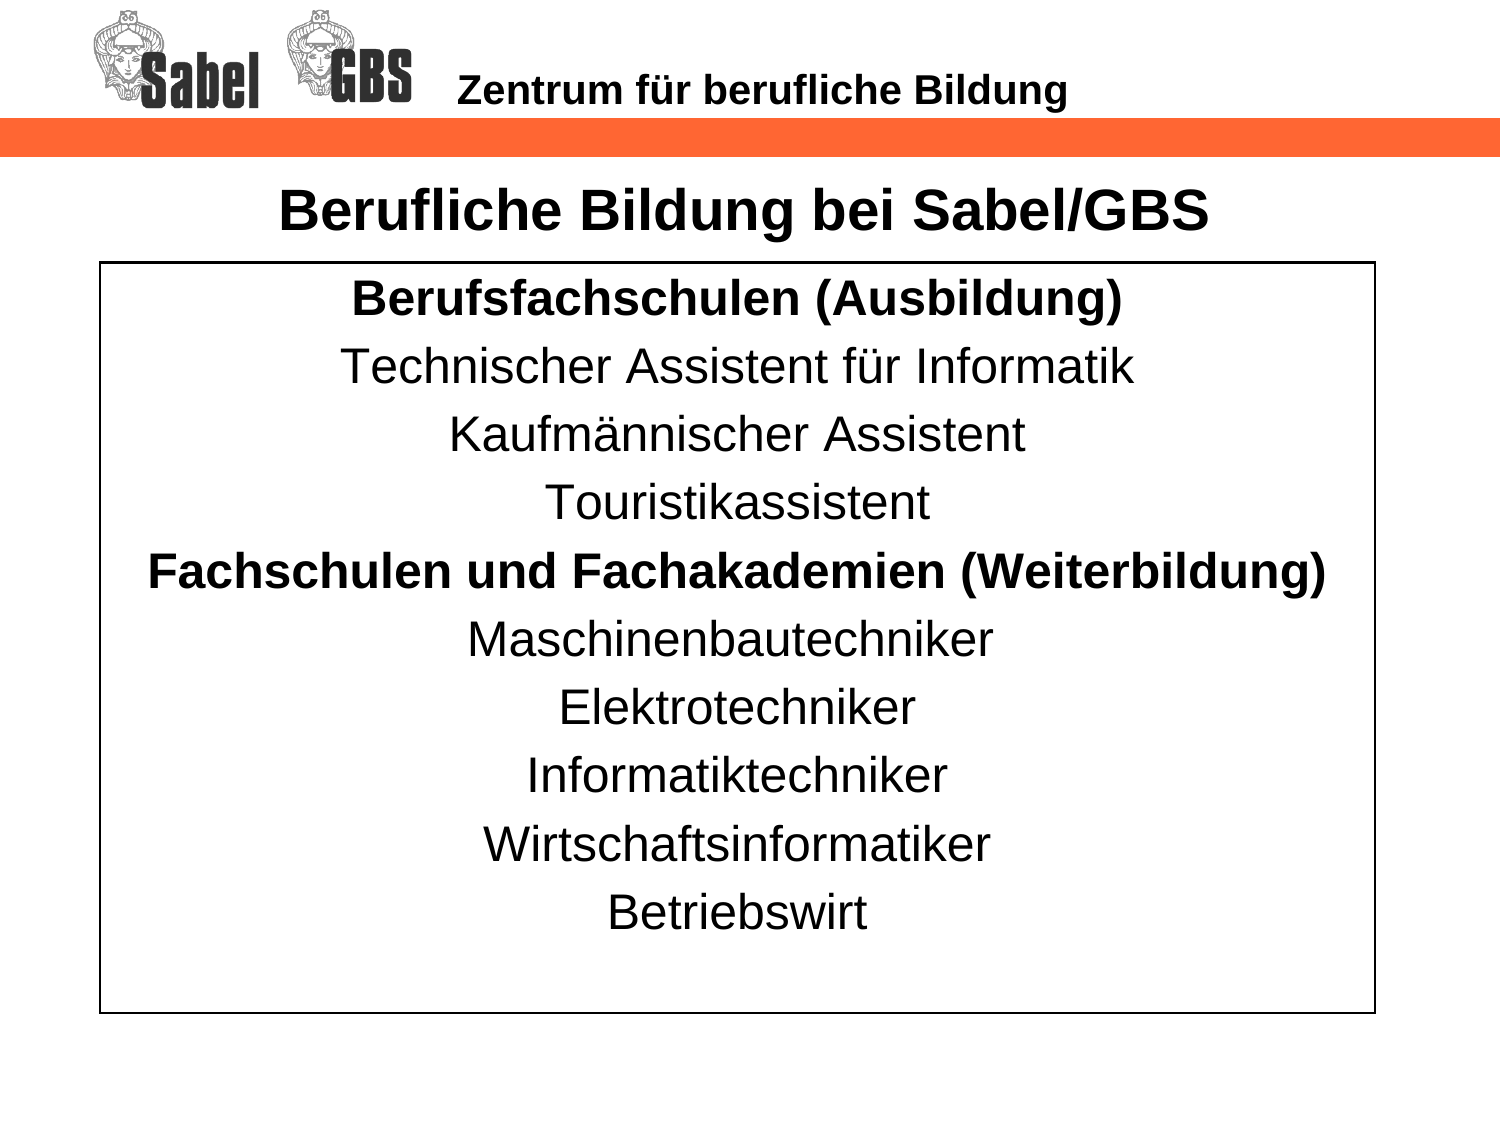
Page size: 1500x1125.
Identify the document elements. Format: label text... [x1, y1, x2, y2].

picture [88, 0, 264, 118]
title Berufliche Bildung bei Sabel/GBS [106, 159, 1382, 260]
picture [265, 0, 433, 113]
list Berufsfachschulen (Ausbildung) Technischer Assistent für Informatik Kaufmännischer Assistent Touristikassistent Fachschulen und Fachakademien (Weiterbildung) Maschinenbautechniker Elektrotechniker Informatiktechniker Wirtschaftsinformatiker Betriebswirt [99, 262, 1375, 1013]
